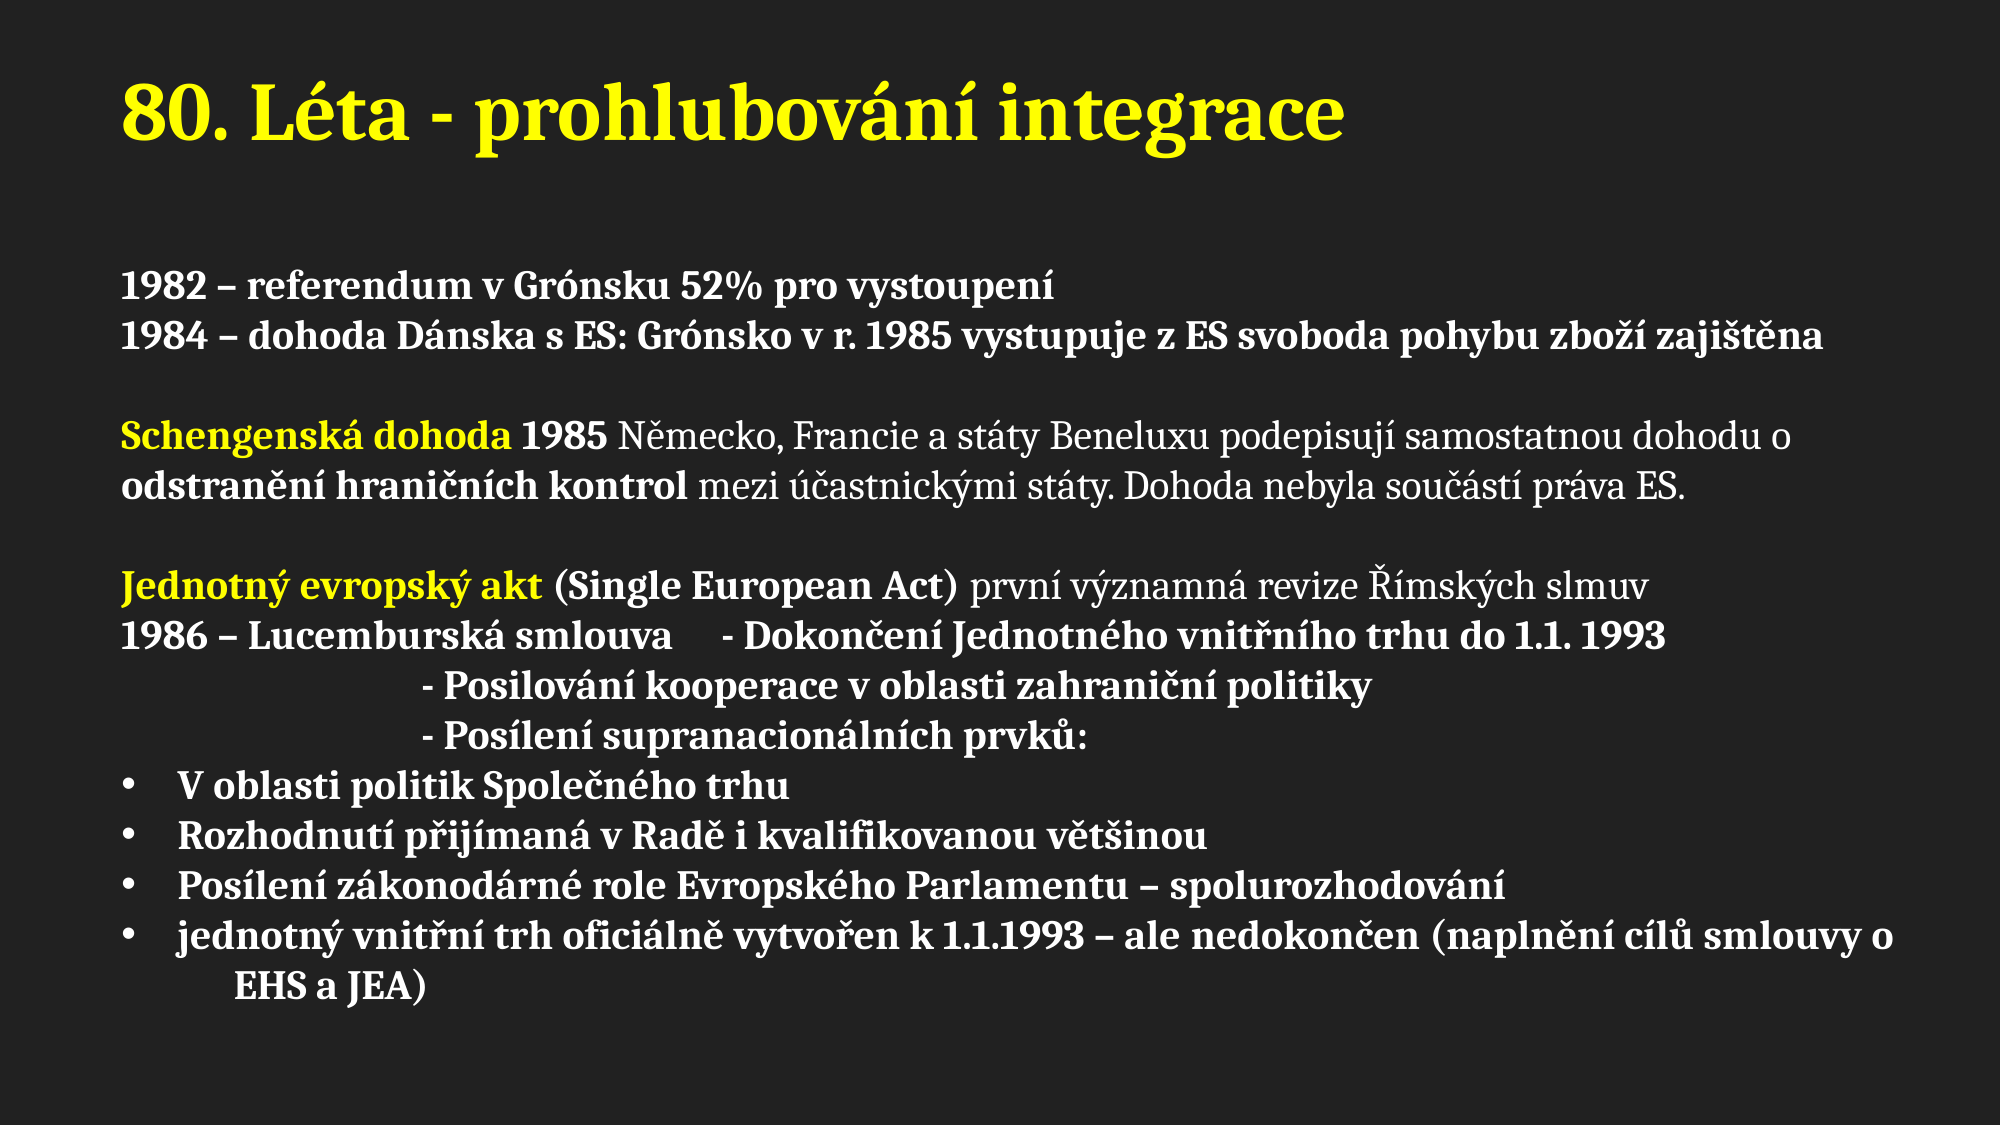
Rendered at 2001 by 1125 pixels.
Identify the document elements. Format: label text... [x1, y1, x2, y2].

text_box 80. Léta - prohlubování integrace 1982 – referendum v Grónsku 52% pro vystoupení 1984 – dohoda Dánska s ES: Grónsko v r. 1985 vystupuje z ES svoboda pohybu zboží zajištěna Schengenská dohoda 1985 Německo, Francie a státy Beneluxu podepisují samostatnou dohodu o odstranění hraničních kontrol mezi účastnickými státy. Dohoda nebyla součástí práva ES. Jednotný evropský akt (Single European Act) první významná revize Římských slmuv 1986 – Lucemburská smlouva - Dokončení Jednotného vnitřního trhu do 1.1. 1993 - Posilování kooperace v oblasti zahraniční politiky - Posílení supranacionálních prvků: V oblasti politik Společného trhu Rozhodnutí přijímaná v Radě i kvalifikovanou většinou Posílení zákonodárné role Evropského Parlamentu – spolurozhodování jednotný vnitřní trh oficiálně vytvořen k 1.1.1993 – ale nedokončen (naplnění cílů smlouvy o EHS a JEA) [106, 50, 1916, 1015]
